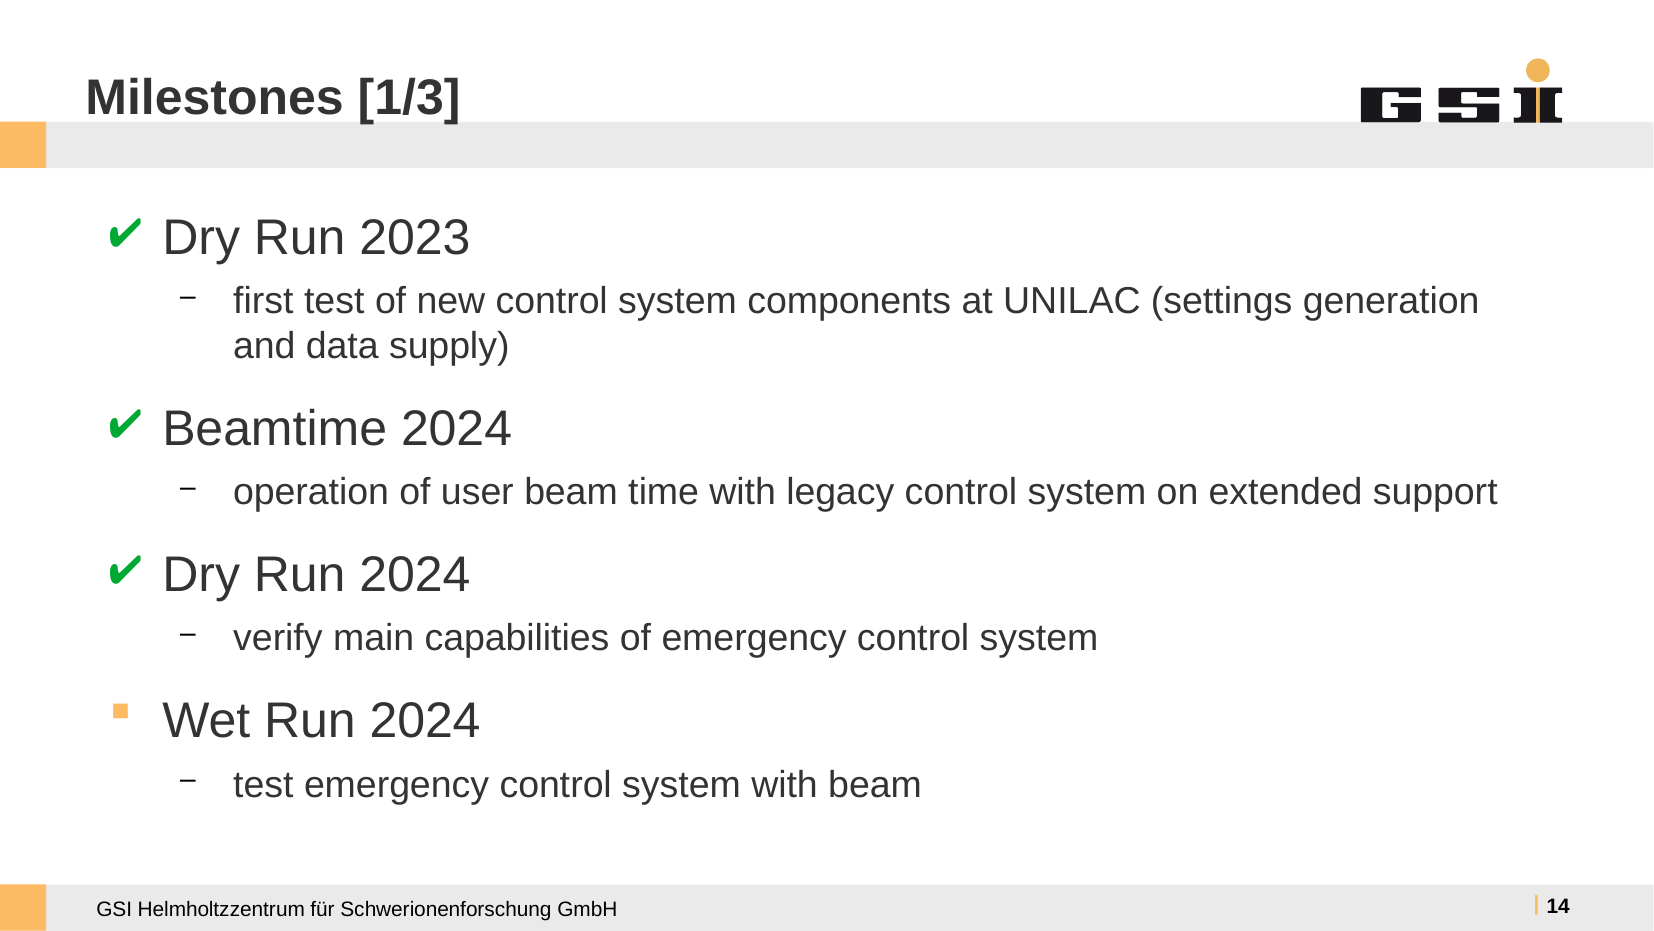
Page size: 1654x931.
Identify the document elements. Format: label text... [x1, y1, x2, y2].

picture [1359, 56, 1564, 125]
list Dry Run 2023 first test of new control system components at UNILAC (settings generation and data supply) Beamtime 2024 operation of user beam time with legacy control system on extended support Dry Run 2024 verify main capabilities of emergency control system Wet Run 2024 test emergency control system with beam [76, 196, 1562, 862]
title Milestones [1/3] [70, 55, 1081, 132]
